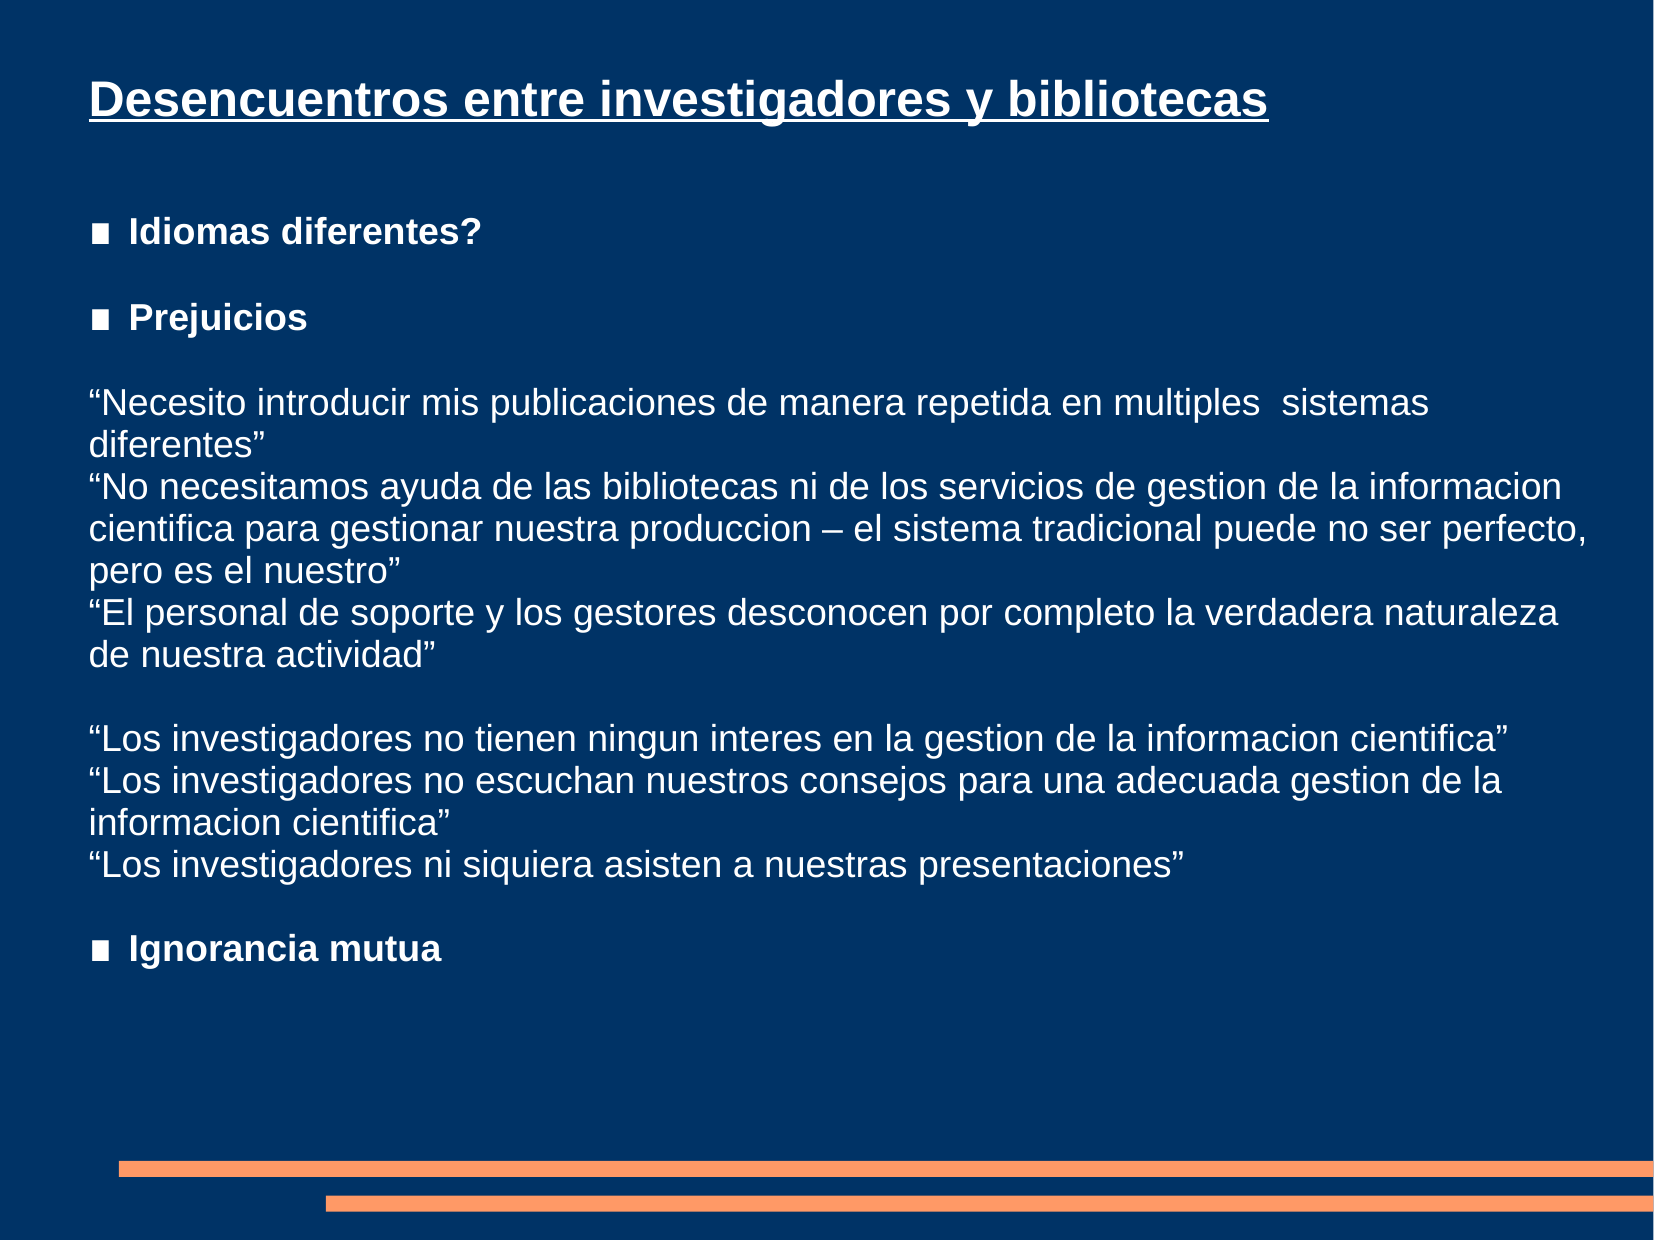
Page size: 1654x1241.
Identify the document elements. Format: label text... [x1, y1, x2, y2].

text_box Desencuentros entre investigadores y bibliotecas ∎ Idiomas diferentes? ∎ Prejuicios “Necesito introducir mis publicaciones de manera repetida en multiples sistemas diferentes” “No necesitamos ayuda de las bibliotecas ni de los servicios de gestion de la informacion cientifica para gestionar nuestra produccion – el sistema tradicional puede no ser perfecto, pero es el nuestro” “El personal de soporte y los gestores desconocen por completo la verdadera naturaleza de nuestra actividad” “Los investigadores no tienen ningun interes en la gestion de la informacion cientifica” “Los investigadores no escuchan nuestros consejos para una adecuada gestion de la informacion cientifica” “Los investigadores ni siquiera asisten a nuestras presentaciones” ∎ Ignorancia mutua [88, 70, 1599, 981]
